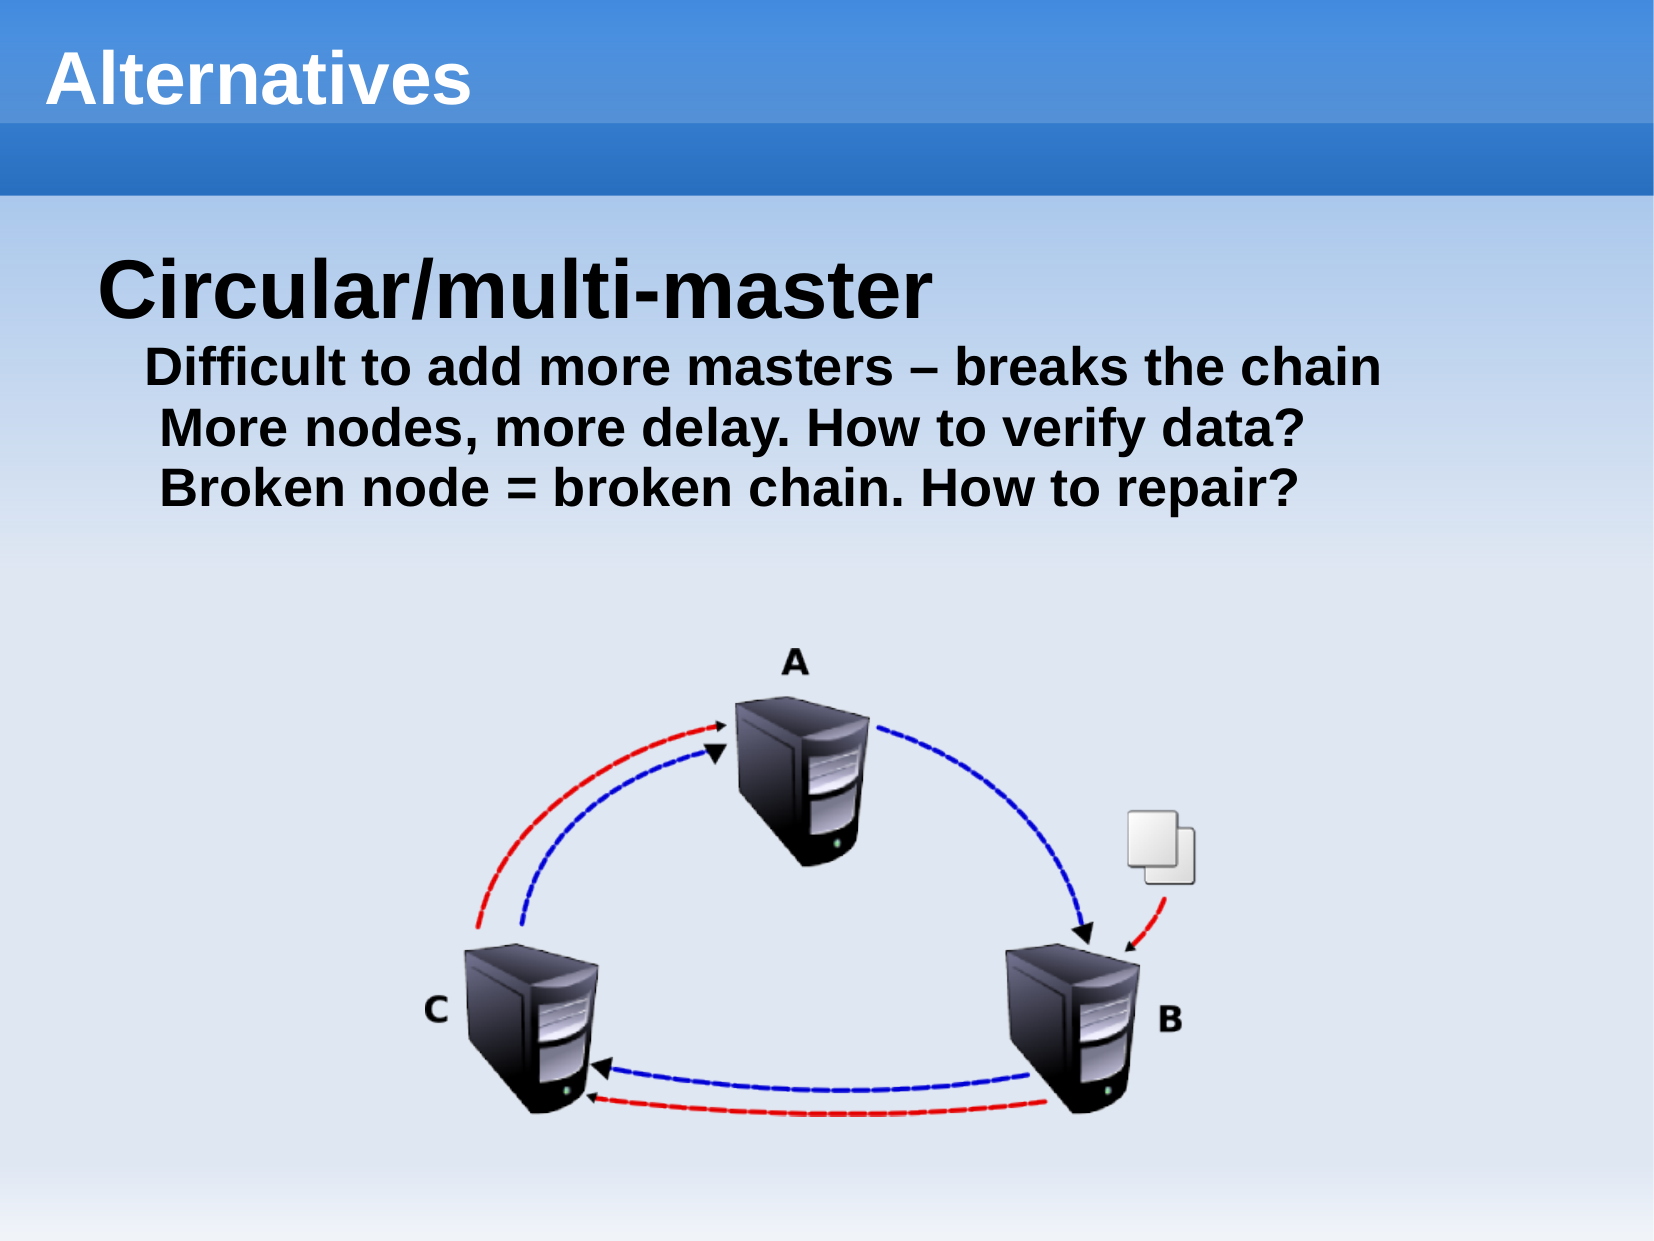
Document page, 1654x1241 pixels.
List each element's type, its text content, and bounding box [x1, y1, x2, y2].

text_box Alternatives [29, 29, 1625, 158]
text_box Circular/multi-master Difficult to add more masters – breaks the chain More nodes, more delay. How to verify data? Broken node = broken chain. How to repair? [59, 236, 1595, 623]
picture [0, 0, 1654, 1241]
